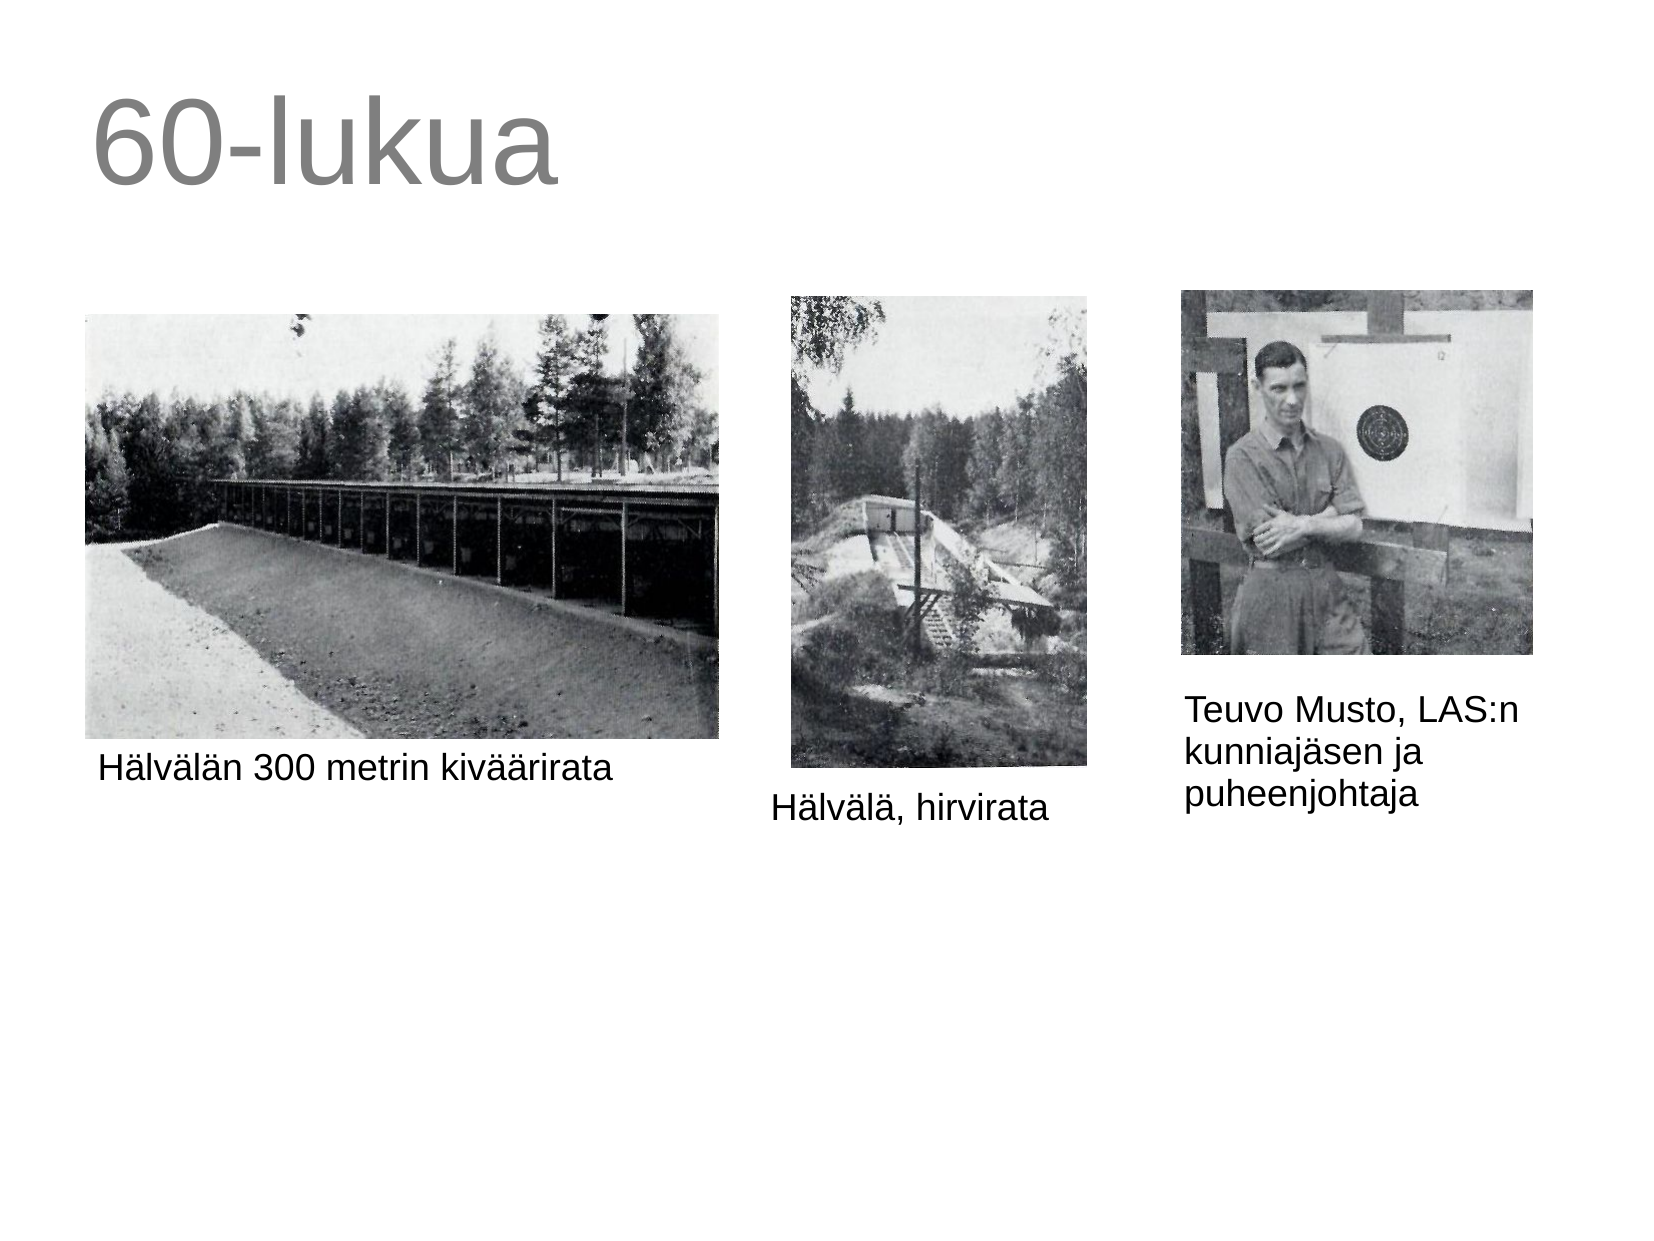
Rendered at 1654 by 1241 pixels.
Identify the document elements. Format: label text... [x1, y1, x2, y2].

title 60-lukua [82, 5, 567, 280]
picture [791, 296, 1087, 768]
text_box Teuvo Musto, LAS:n kunniajäsen ja puheenjohtaja [1169, 680, 1595, 839]
picture [85, 314, 719, 739]
text_box Hälvälän 300 metrin kiväärirata [82, 738, 628, 796]
picture [1181, 290, 1533, 655]
text_box Hälvälä, hirvirata [755, 779, 1099, 879]
